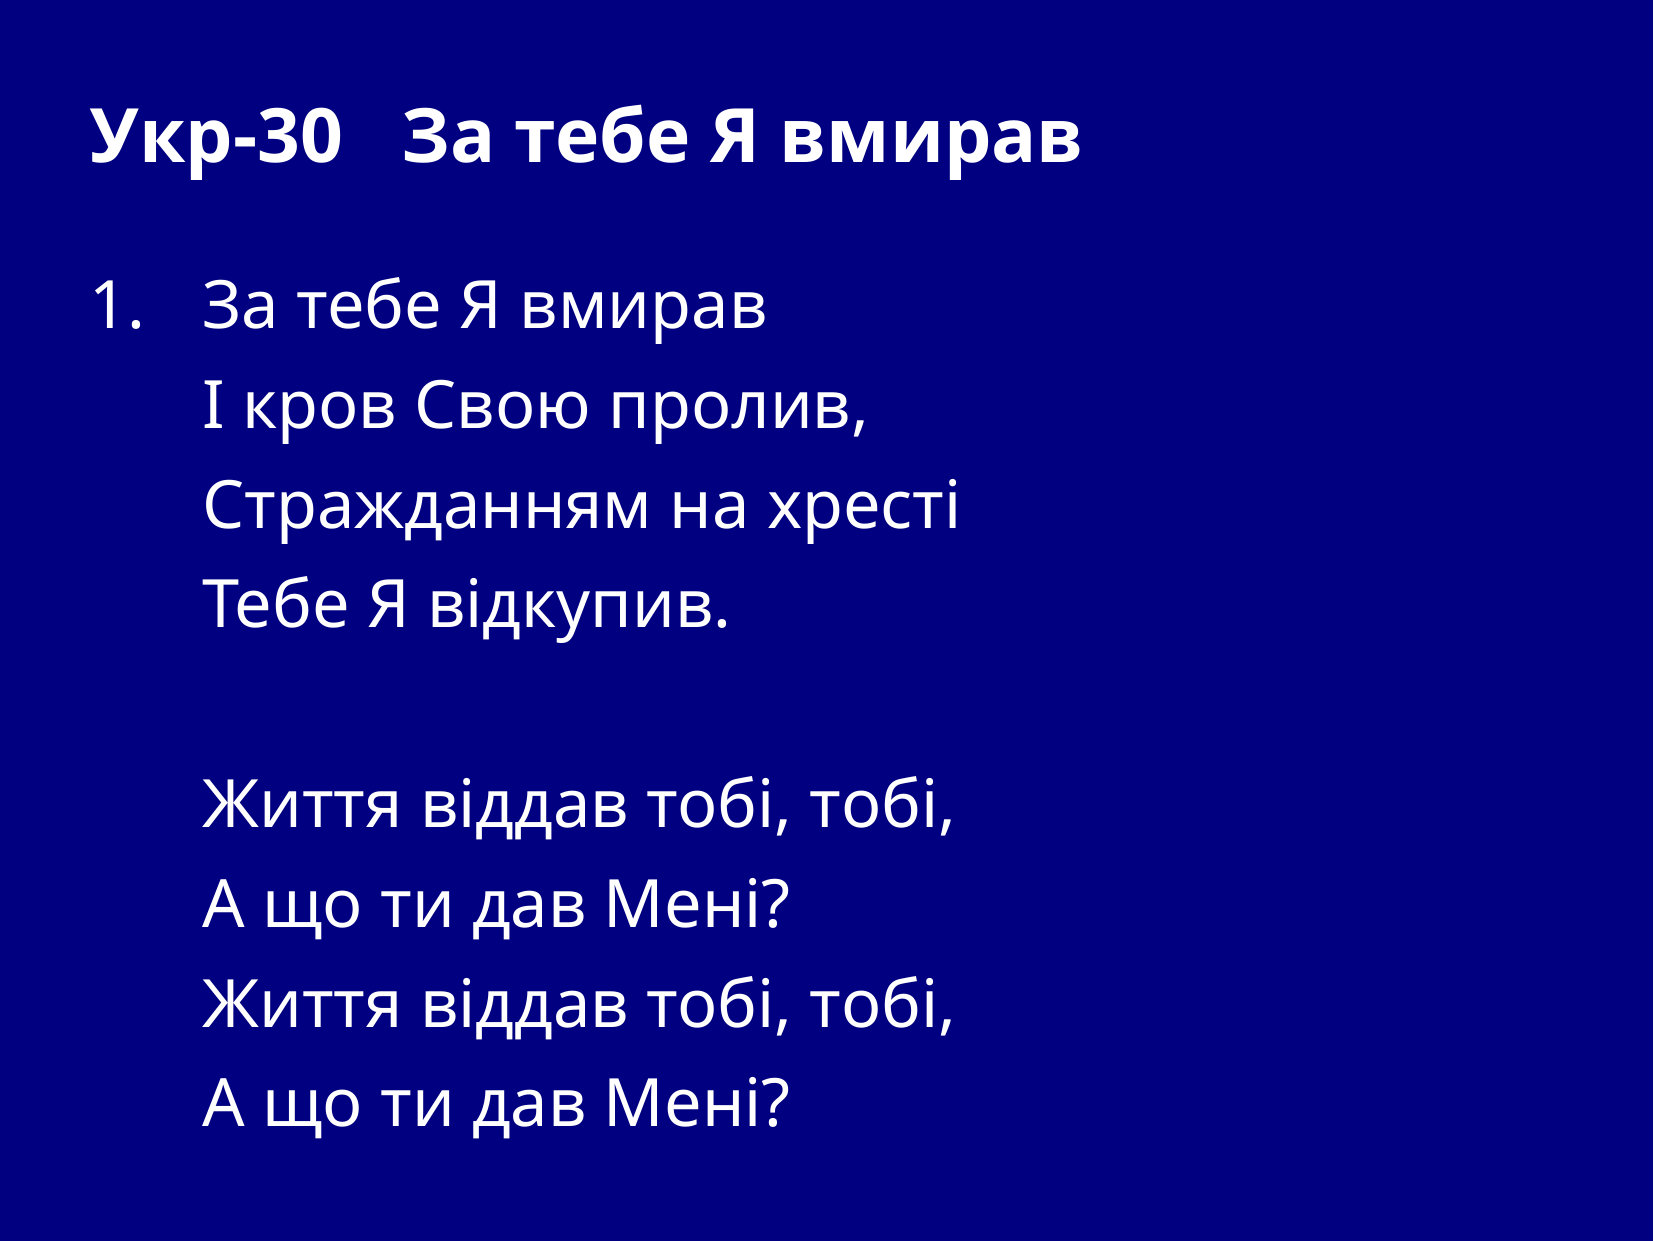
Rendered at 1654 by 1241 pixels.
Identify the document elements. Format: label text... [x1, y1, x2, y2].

text_box 1. За тебе Я вмирав І кров Свою пролив, Стражданням на хресті Тебе Я відкупив. Життя віддав тобі, тобі, А що ти дав Мені? Життя віддав тобі, тобі, А що ти дав Мені? [75, 188, 1576, 1163]
text_box Укр-30 За тебе Я вмирав [75, 75, 1576, 188]
